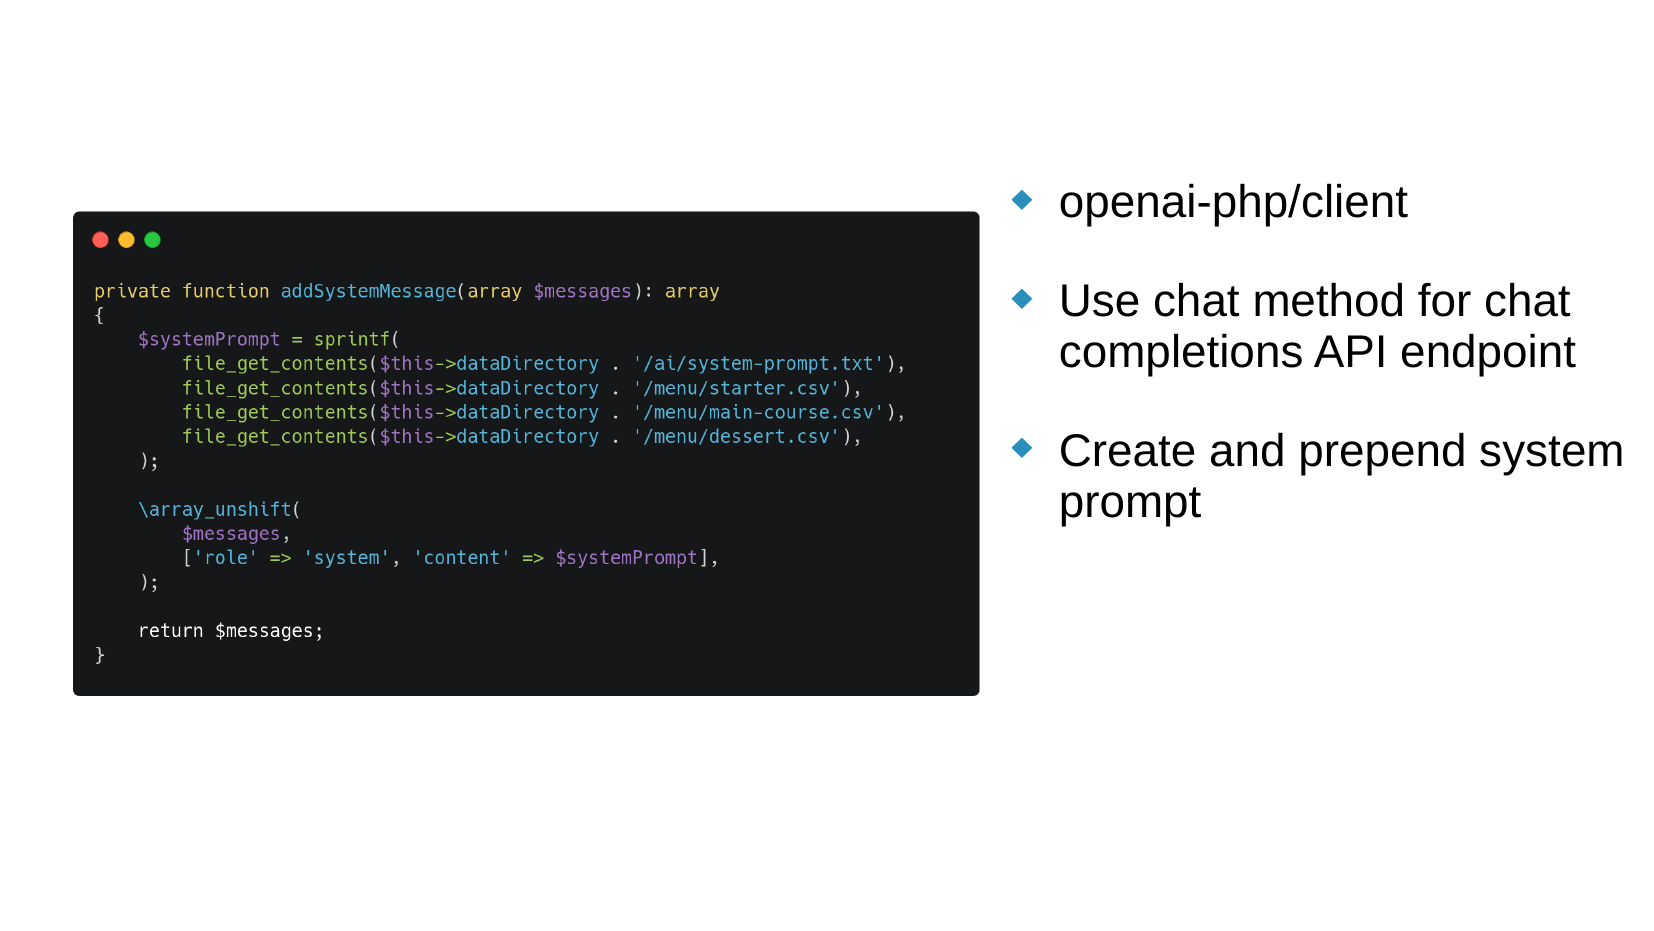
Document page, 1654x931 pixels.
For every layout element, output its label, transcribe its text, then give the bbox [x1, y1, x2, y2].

text_box openai-php/client Use chat method for chat completions API endpoint Create and prepend system prompt [996, 168, 1654, 863]
picture [0, 138, 1052, 769]
